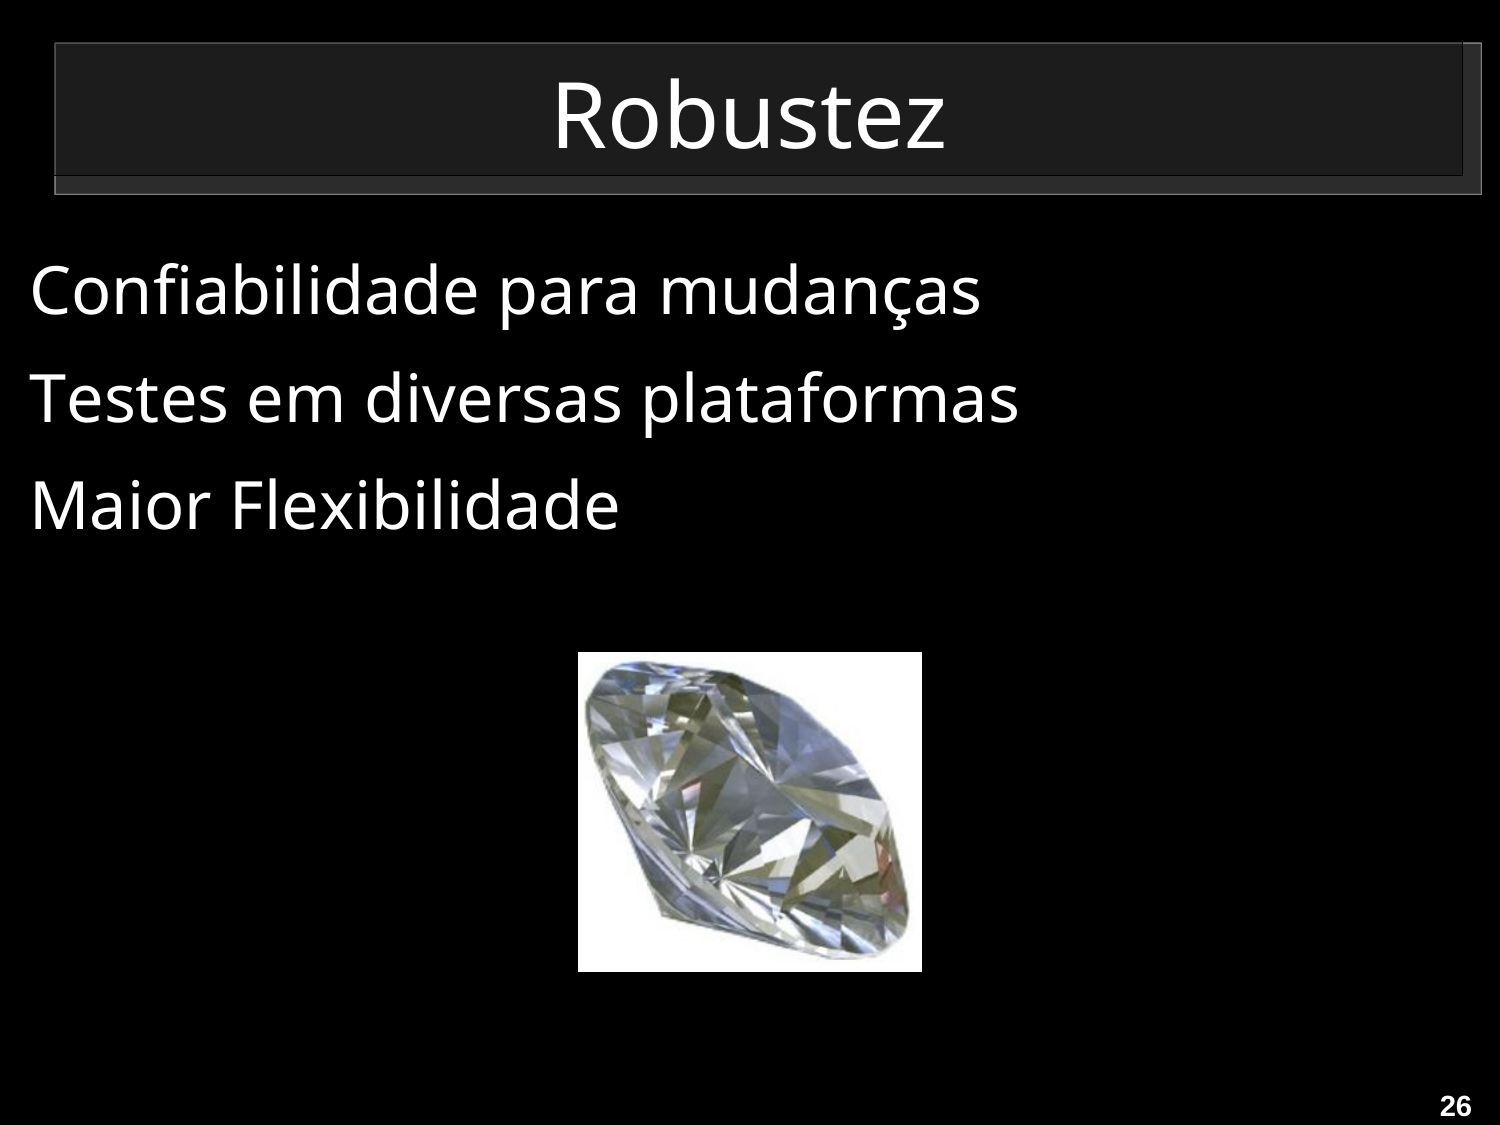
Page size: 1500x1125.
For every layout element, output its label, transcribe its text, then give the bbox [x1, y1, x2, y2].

list Confiabilidade para mudanças Testes em diversas plataformas Maior Flexibilidade [29, 243, 1470, 1031]
picture [578, 652, 922, 972]
title Robustez [29, 38, 1470, 188]
